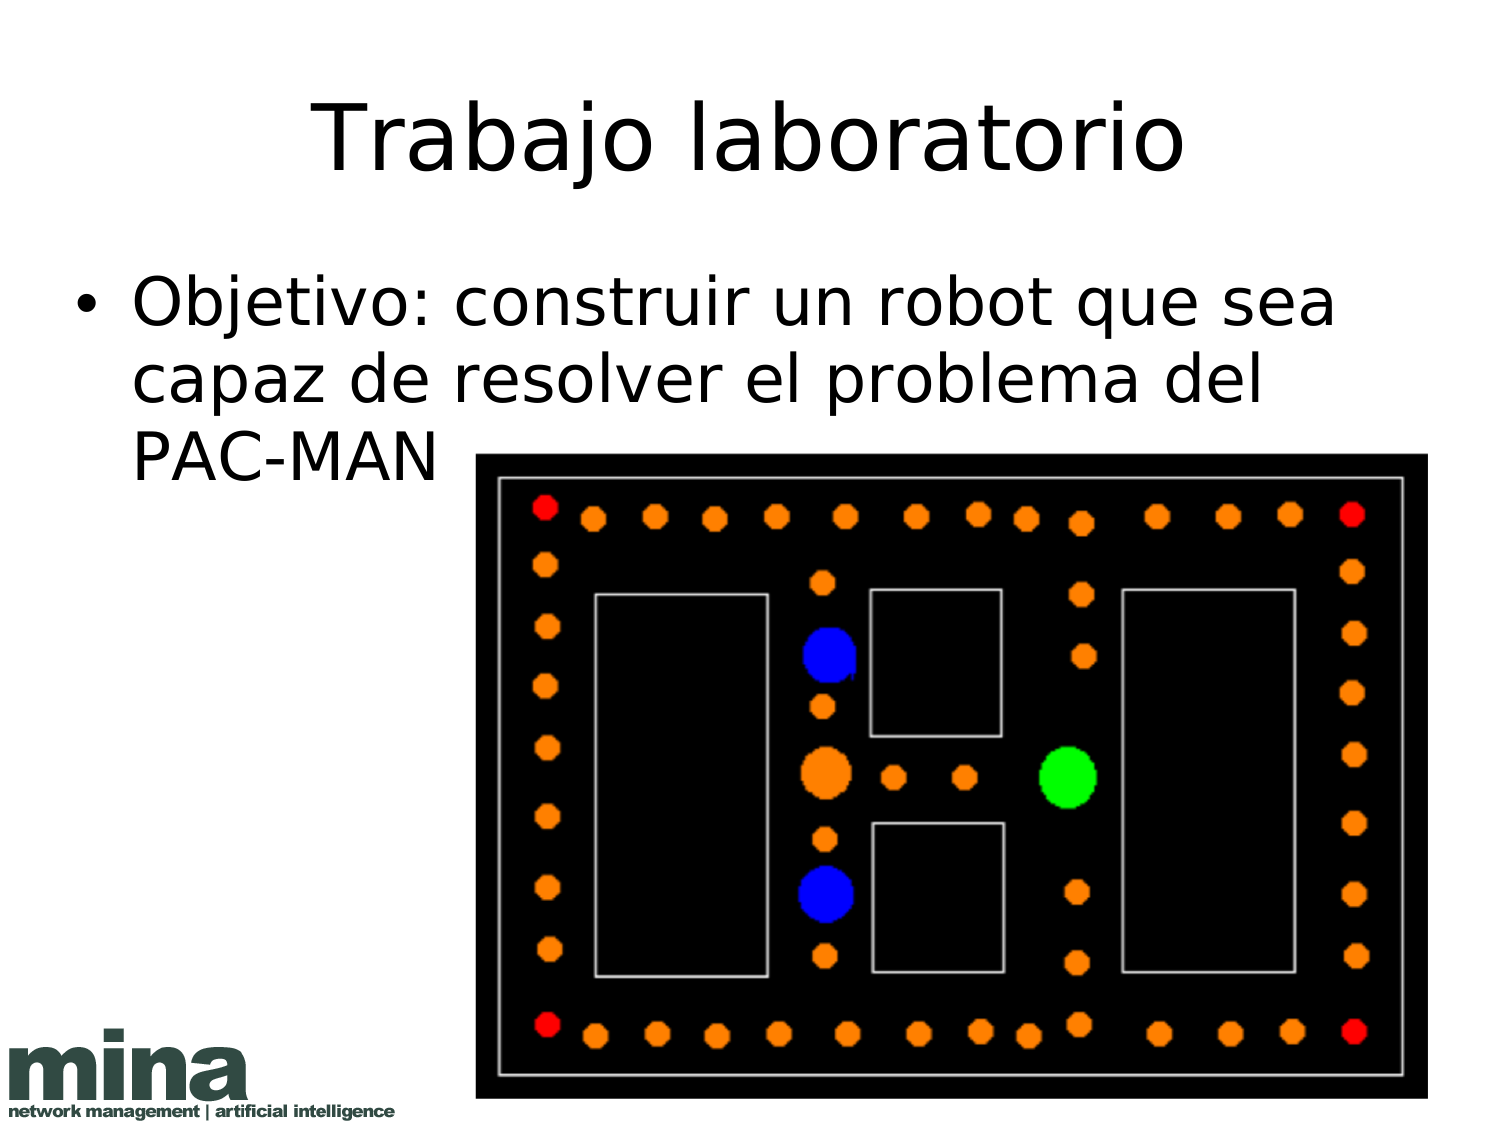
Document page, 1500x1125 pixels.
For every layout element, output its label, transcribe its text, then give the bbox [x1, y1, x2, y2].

list Objetivo: construir un robot que sea capaz de resolver el problema del PAC-MAN [75, 263, 1395, 903]
picture [0, 1022, 402, 1125]
picture [475, 452, 1428, 1099]
title Trabajo laboratorio [75, 41, 1425, 236]
